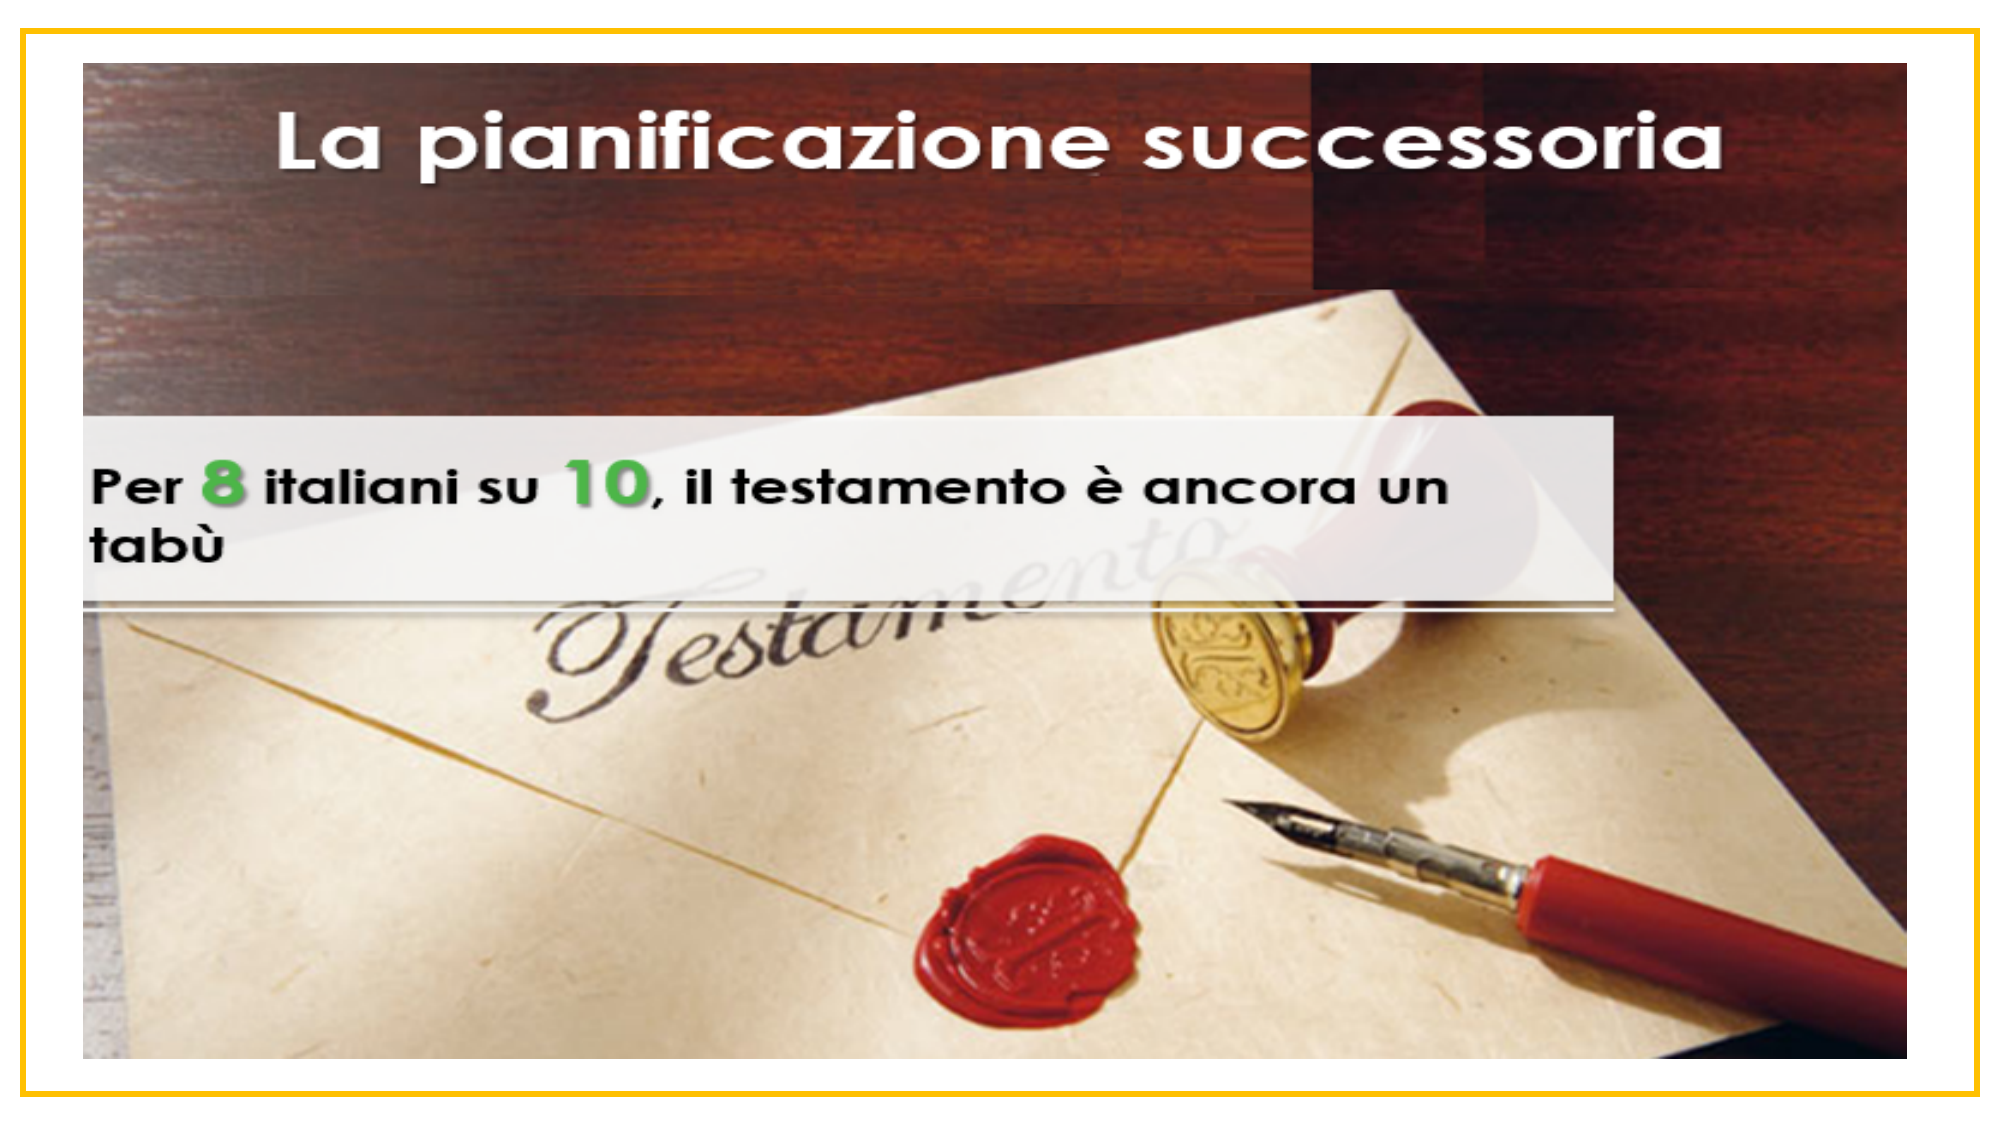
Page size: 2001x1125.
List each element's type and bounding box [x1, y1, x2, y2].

picture [83, 63, 1907, 1060]
text_box [22, 31, 1978, 1095]
